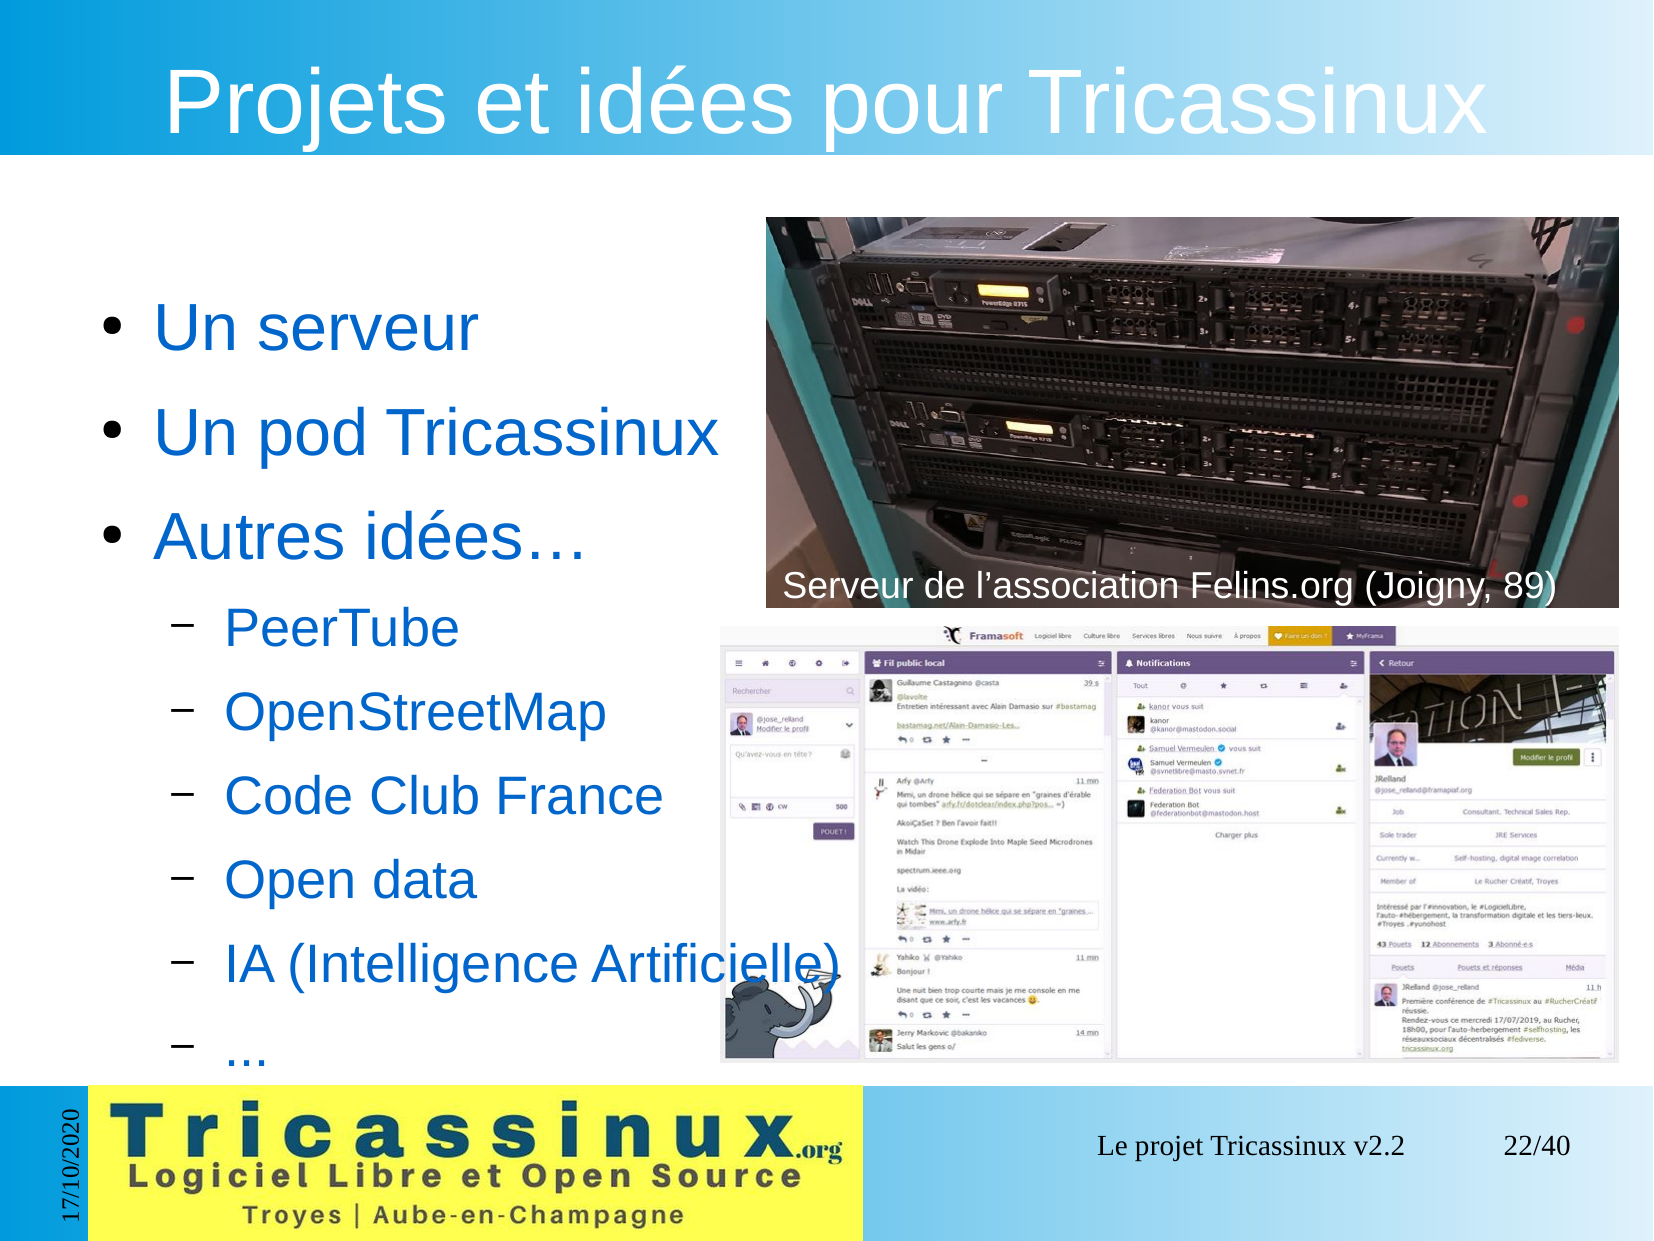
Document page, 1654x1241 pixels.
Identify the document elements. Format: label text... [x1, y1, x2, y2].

list Un serveur Un pod Tricassinux Autres idées… PeerTube OpenStreetMap Code Club France Open data IA (Intelligence Artificielle) ... [82, 290, 851, 1010]
picture [720, 626, 1619, 1063]
picture [89, 1085, 863, 1241]
title Projets et idées pour Tricassinux [82, 49, 1571, 155]
text_box Serveur de l’association Felins.org (Joigny, 89) [767, 557, 1619, 615]
picture [766, 217, 1619, 608]
